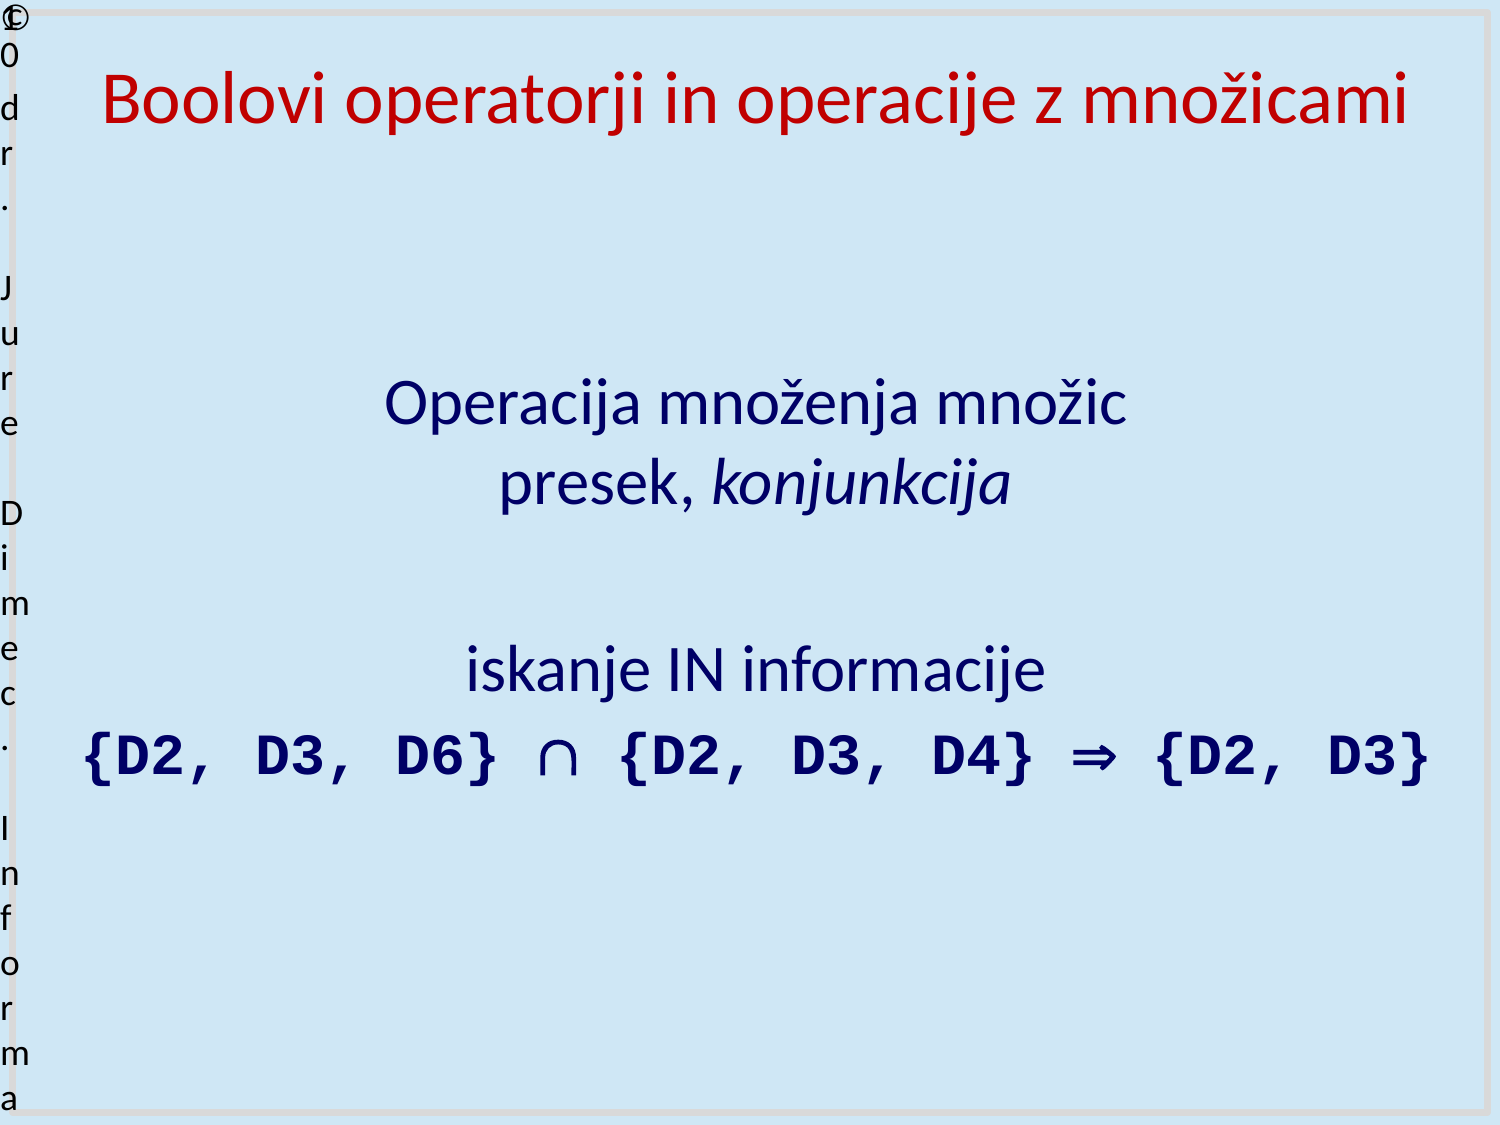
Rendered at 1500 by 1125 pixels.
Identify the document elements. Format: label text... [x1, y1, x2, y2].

list Operacija množenja množic presek, konjunkcija iskanje IN informacije {D2, D3, D6}  {D2, D3, D4}  {D2, D3} [37, 350, 1475, 1050]
title Boolovi operatorji in operacije z množicami [37, 37, 1475, 150]
